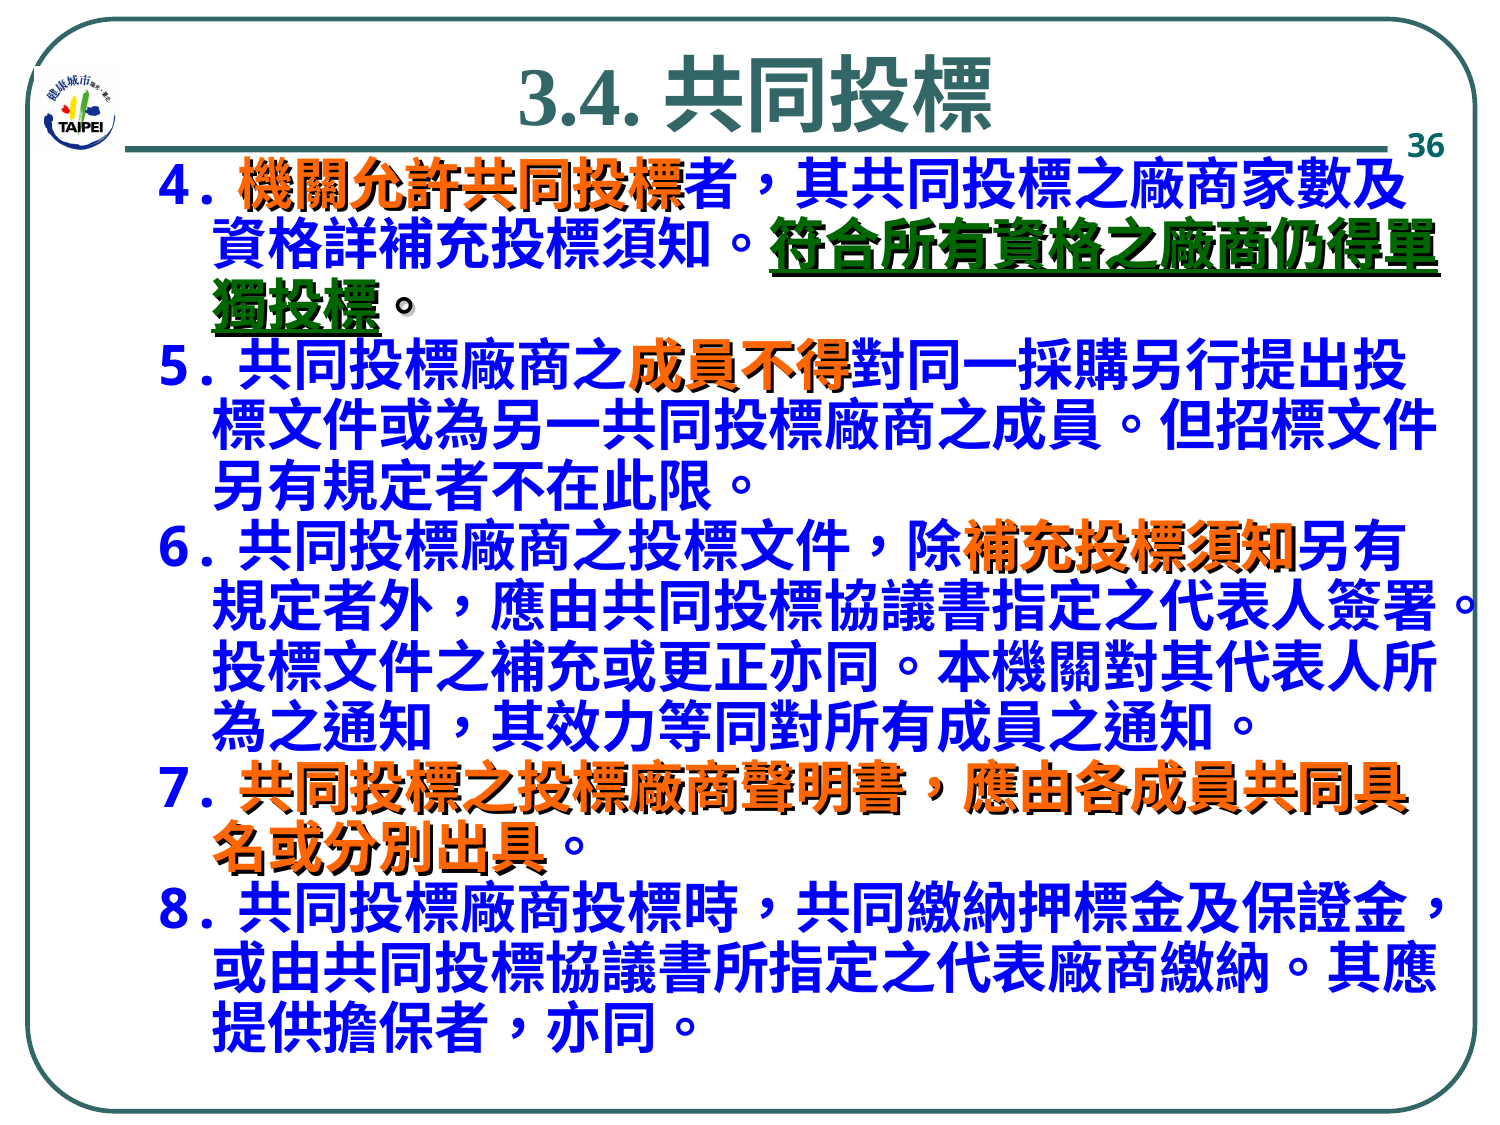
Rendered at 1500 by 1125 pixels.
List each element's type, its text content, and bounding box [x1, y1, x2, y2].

list 4.機關允許共同投標者，其共同投標之廠商家數及資格詳補充投標須知。符合所有資格之廠商仍得單獨投標。 5.共同投標廠商之成員不得對同一採購另行提出投標文件或為另一共同投標廠商之成員。但招標文件另有規定者不在此限。 6.共同投標廠商之投標文件，除補充投標須知另有規定者外，應由共同投標協議書指定之代表人簽署。投標文件之補充或更正亦同。本機關對其代表人所為之通知，其效力等同對所有成員之通知。 7.共同投標之投標廠商聲明書，應由各成員共同具名或分別出具。 8.共同投標廠商投標時，共同繳納押標金及保證金，或由共同投標協議書所指定之代表廠商繳納。其應提供擔保者，亦同。 [88, 148, 1471, 1125]
title 3.4.共同投標 [125, 31, 1388, 148]
